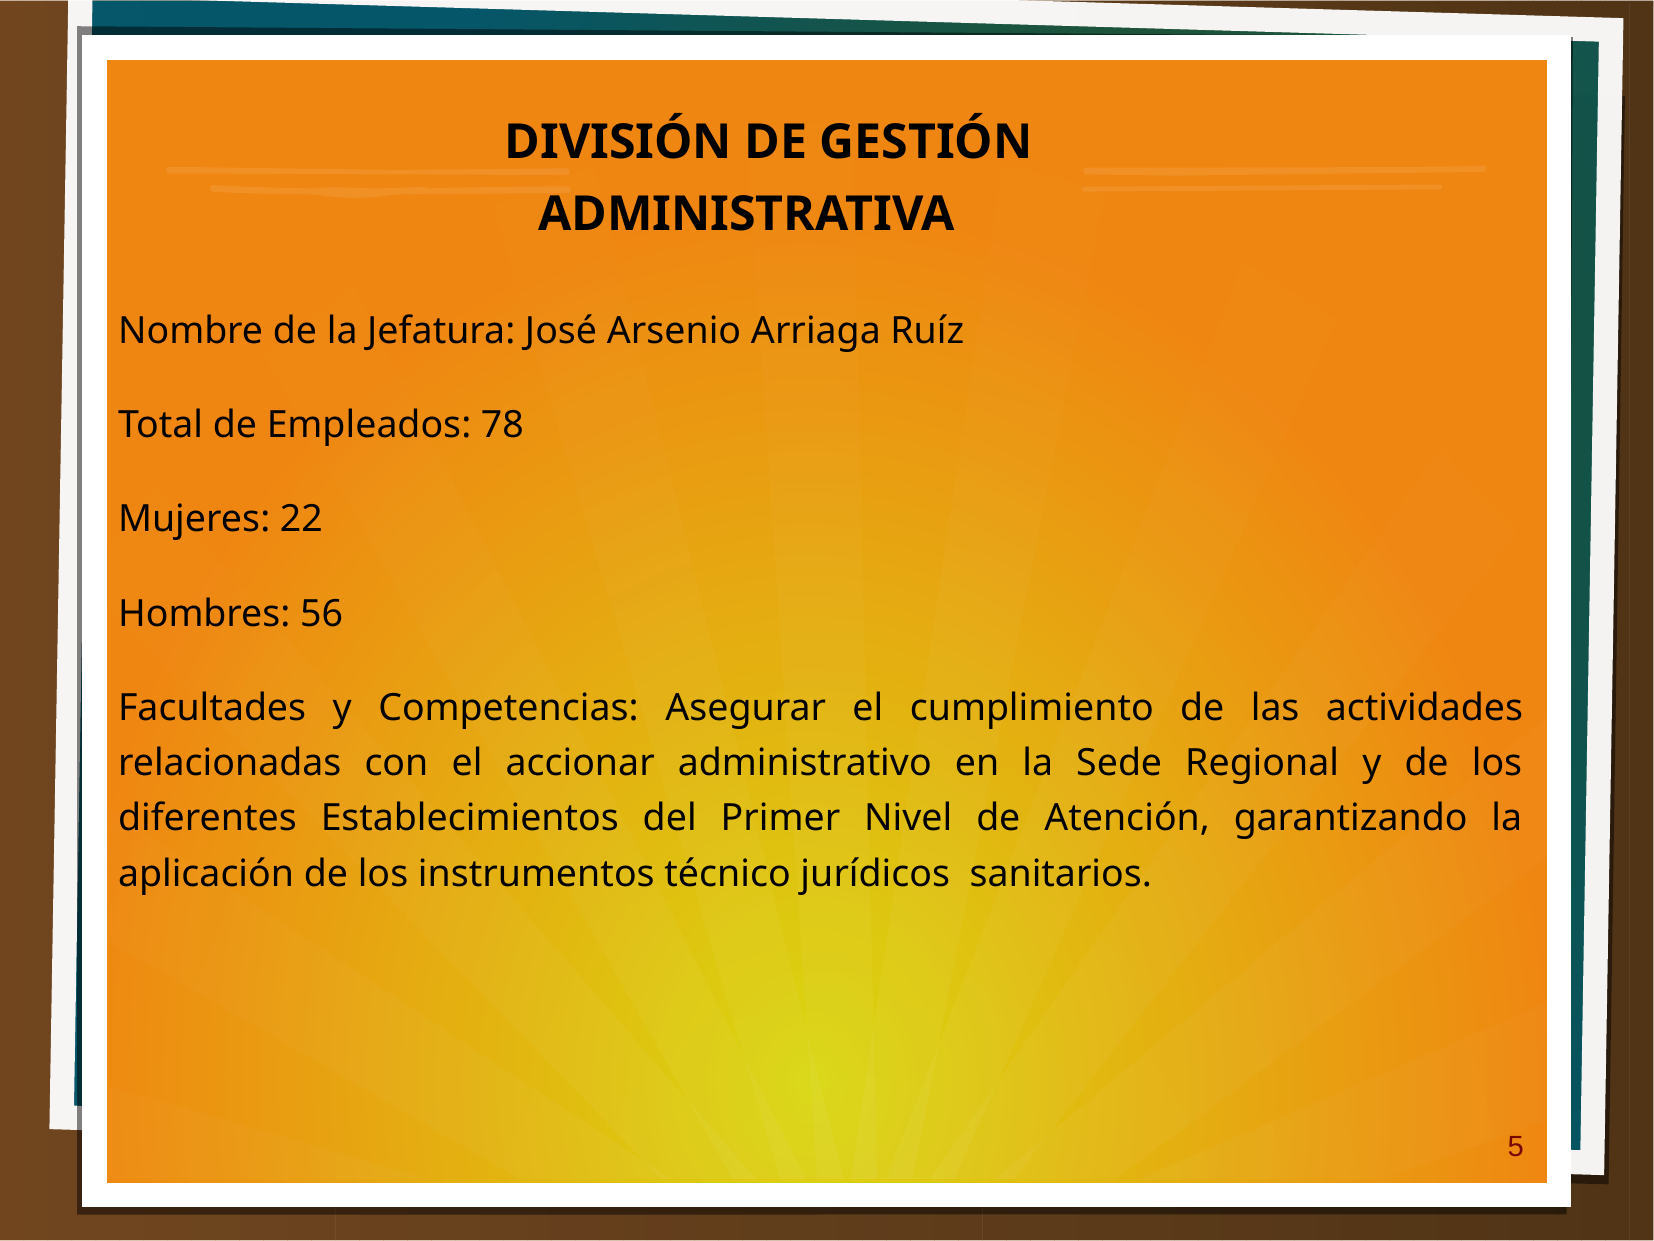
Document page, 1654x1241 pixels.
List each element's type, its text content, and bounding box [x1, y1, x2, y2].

text_box Nombre de la Jefatura: José Arsenio Arriaga Ruíz Total de Empleados: 78 Mujeres: 22 Hombres: 56 Facultades y Competencias: Asegurar el cumplimiento de las actividades relacionadas con el accionar administrativo en la Sede Regional y de los diferentes Establecimientos del Primer Nivel de Atención, garantizando la aplicación de los instrumentos técnico jurídicos sanitarios. [118, 299, 1524, 1019]
title DIVISIÓN DE GESTIÓN ADMINISTRATIVA [82, 30, 1412, 246]
